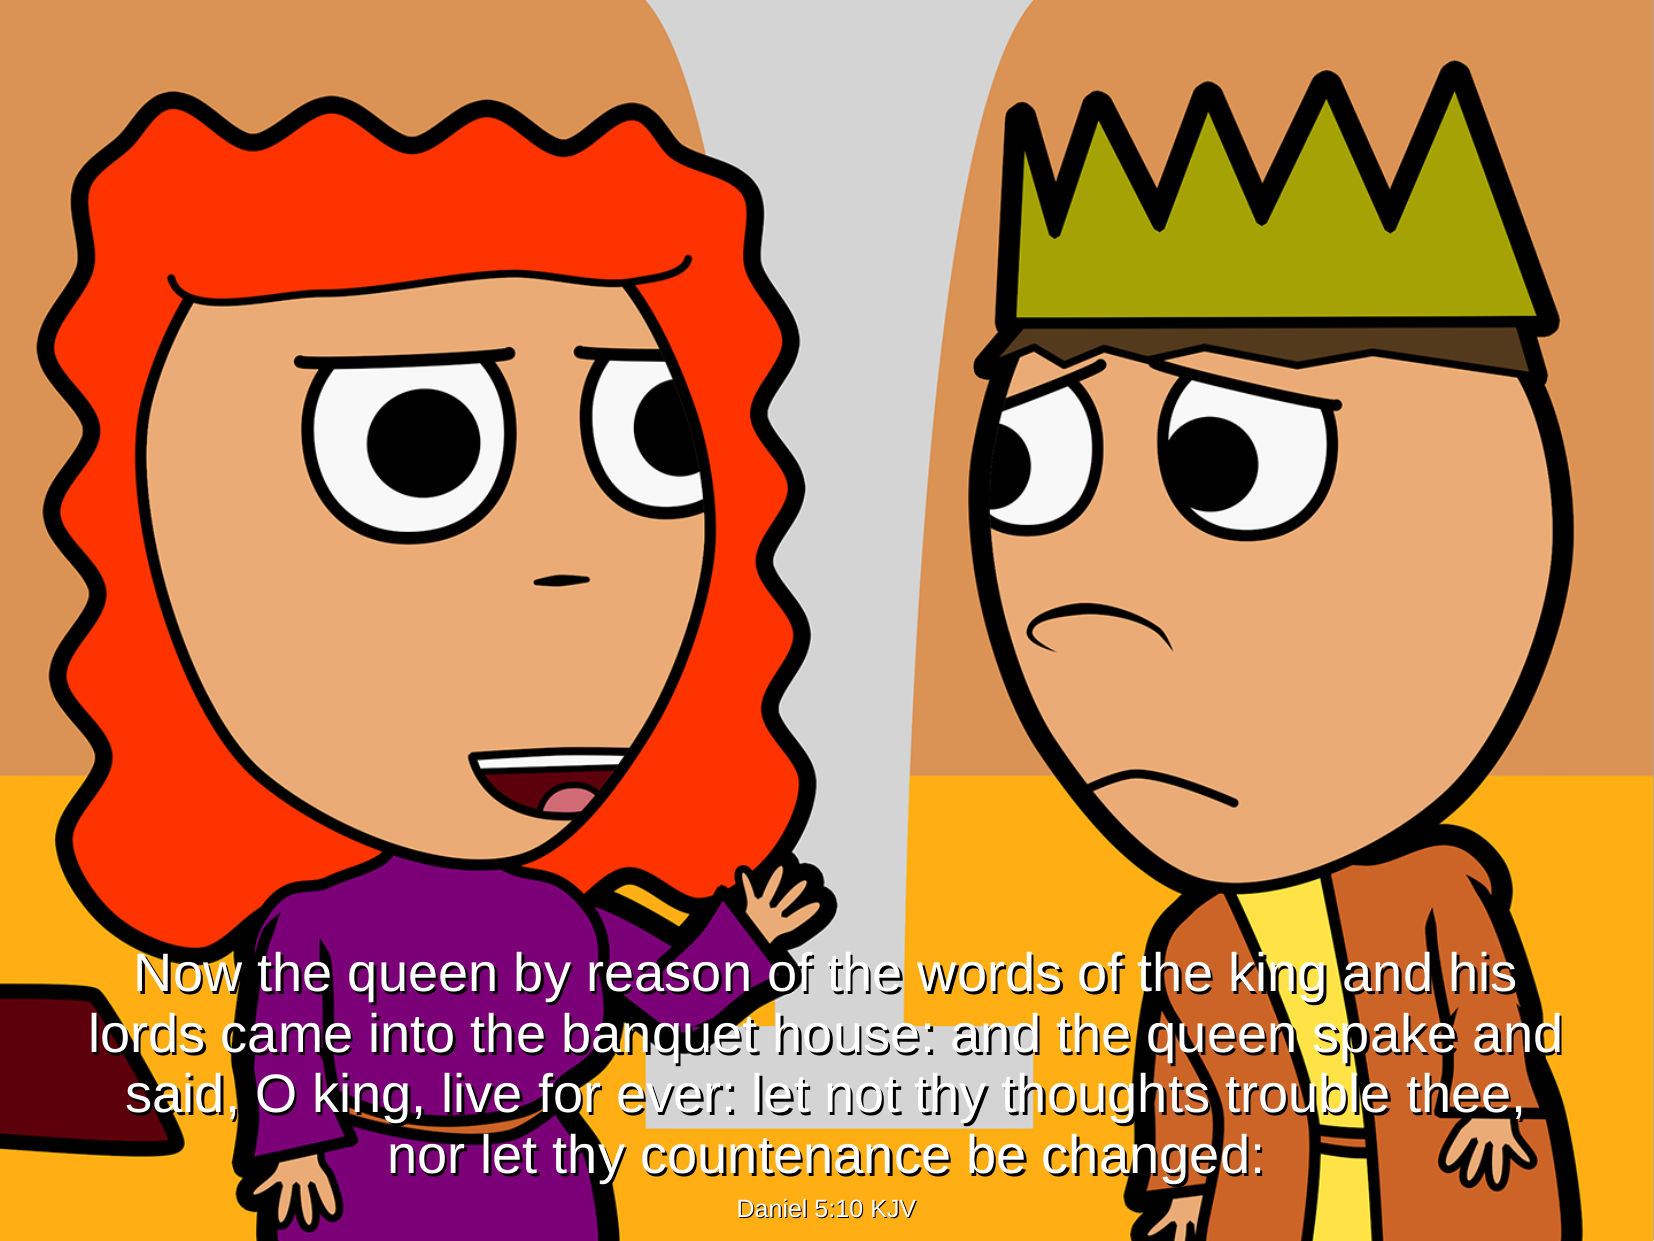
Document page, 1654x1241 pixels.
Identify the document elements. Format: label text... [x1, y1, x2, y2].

picture [0, 0, 1654, 1241]
title Now the queen by reason of the words of the king and his lords came into the banquet house: and the queen spake and said, O king, live for ever: let not thy thoughts trouble thee, nor let thy countenance be changed: [82, 942, 1571, 1186]
text_box Daniel 5:10 KJV [721, 1187, 932, 1231]
